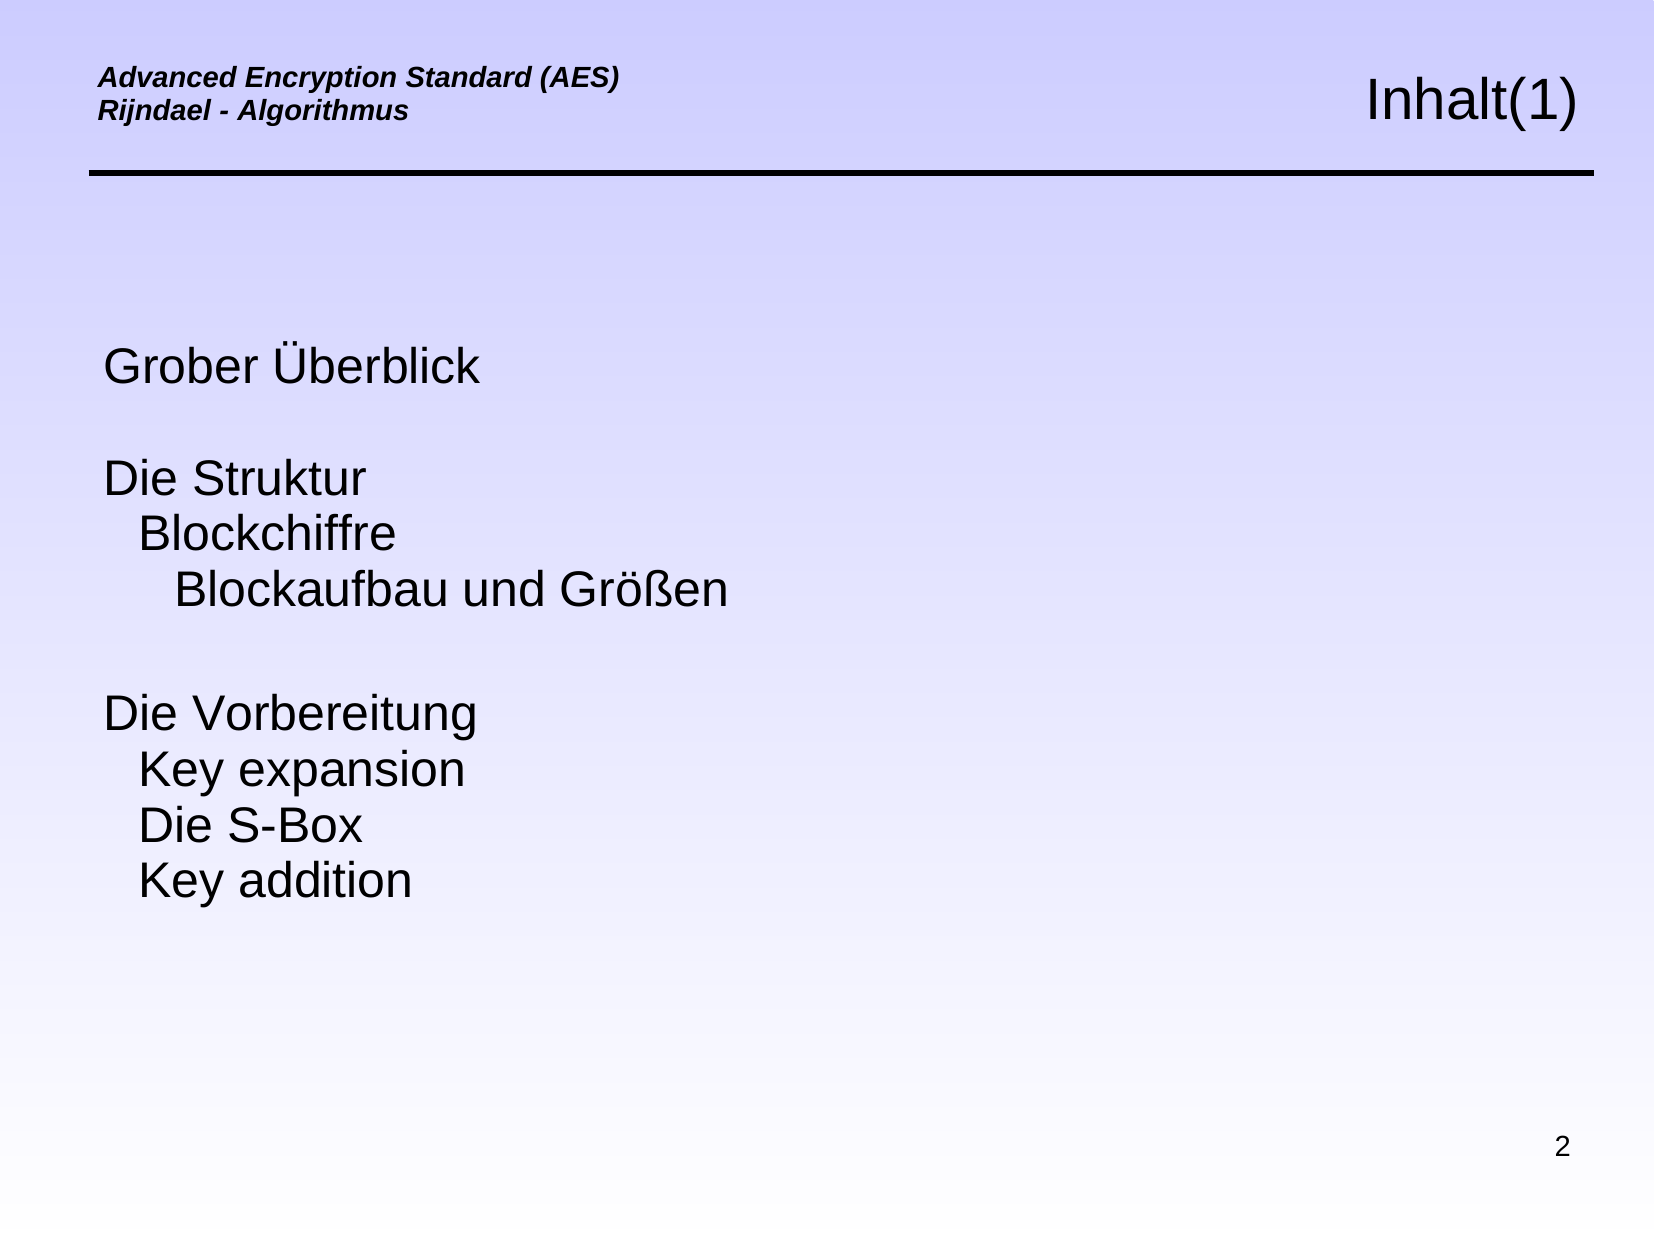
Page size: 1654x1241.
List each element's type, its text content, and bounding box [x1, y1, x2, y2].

text_box Inhalt(1) [767, 59, 1595, 139]
text_box Grober Überblick Die Struktur Blockchiffre Blockaufbau und Größen Die Vorbereitung Key expansion Die S-Box Key addition [88, 331, 1565, 909]
text_box Advanced Encryption Standard (AES) Rijndael - Algorithmus [82, 29, 650, 159]
